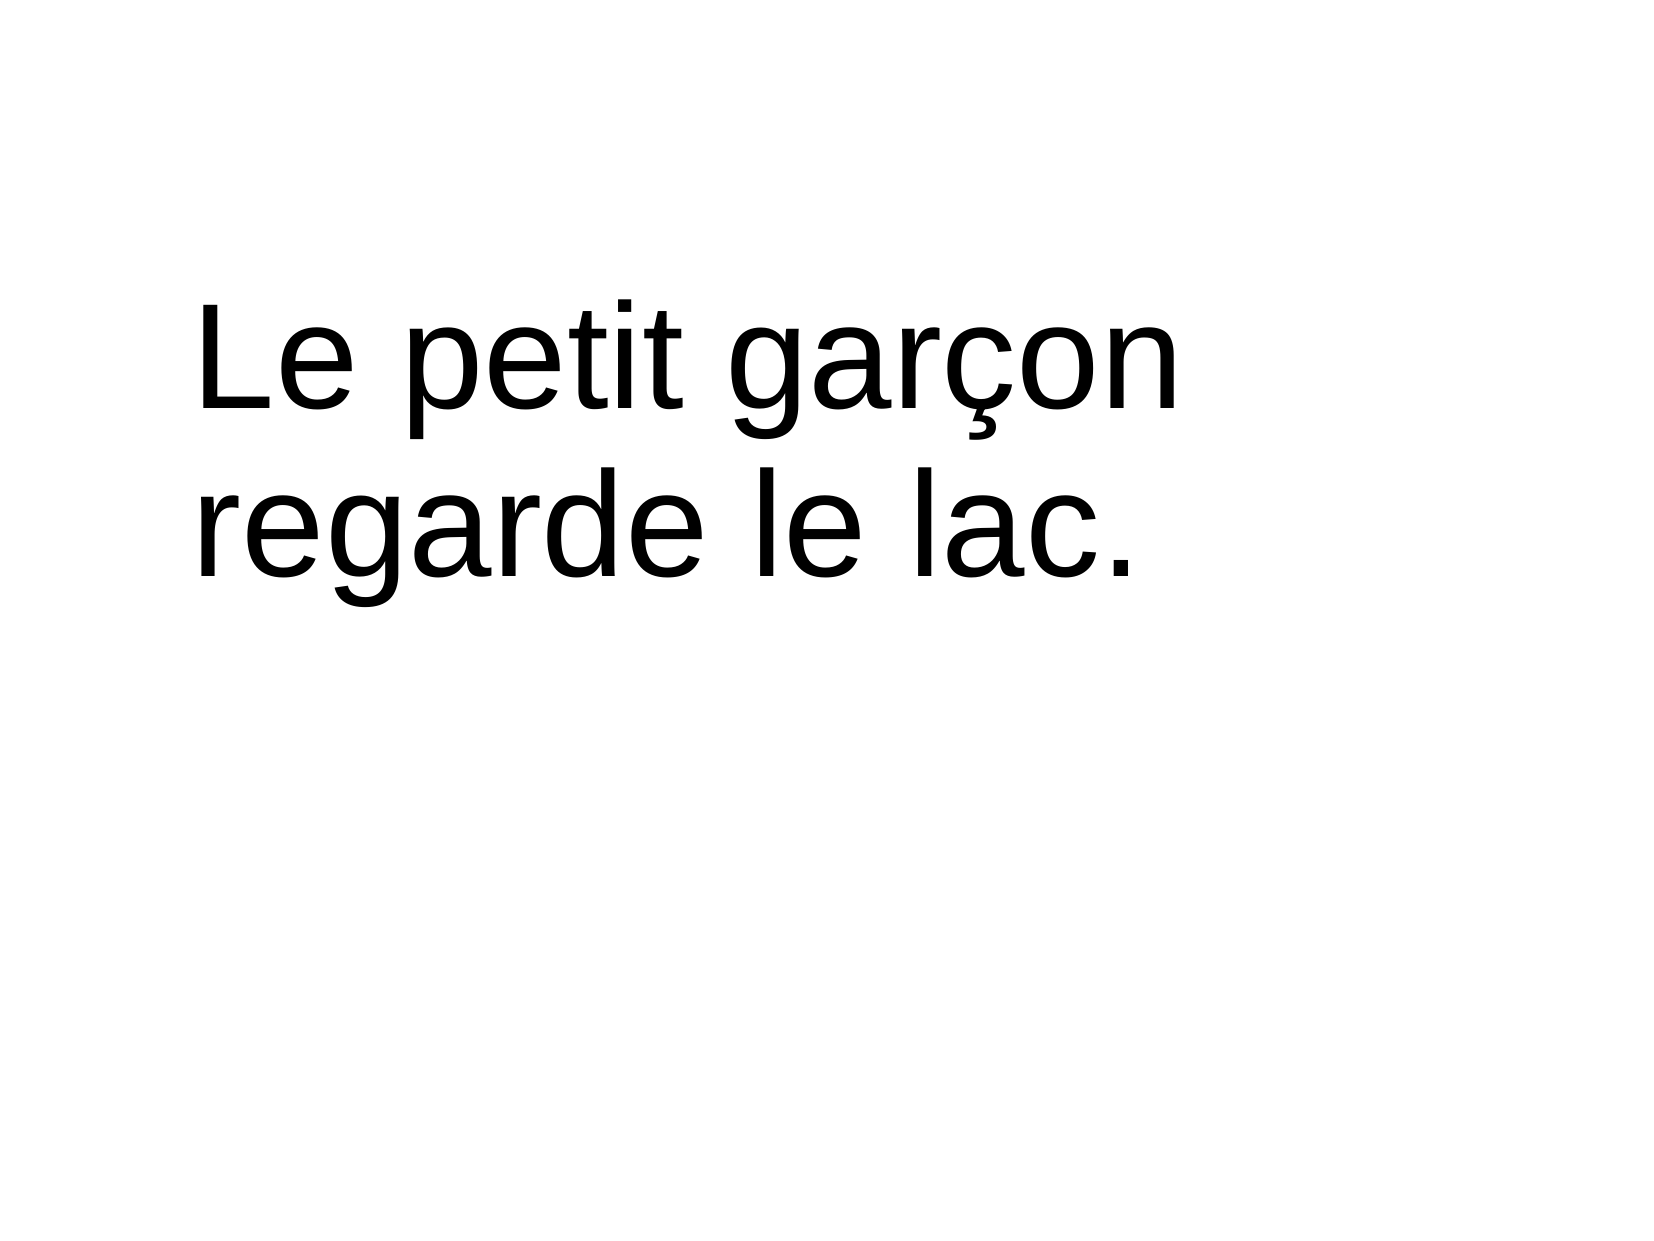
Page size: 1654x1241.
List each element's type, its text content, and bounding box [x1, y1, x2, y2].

text_box Le petit garçon regarde le lac. [177, 265, 1447, 1093]
